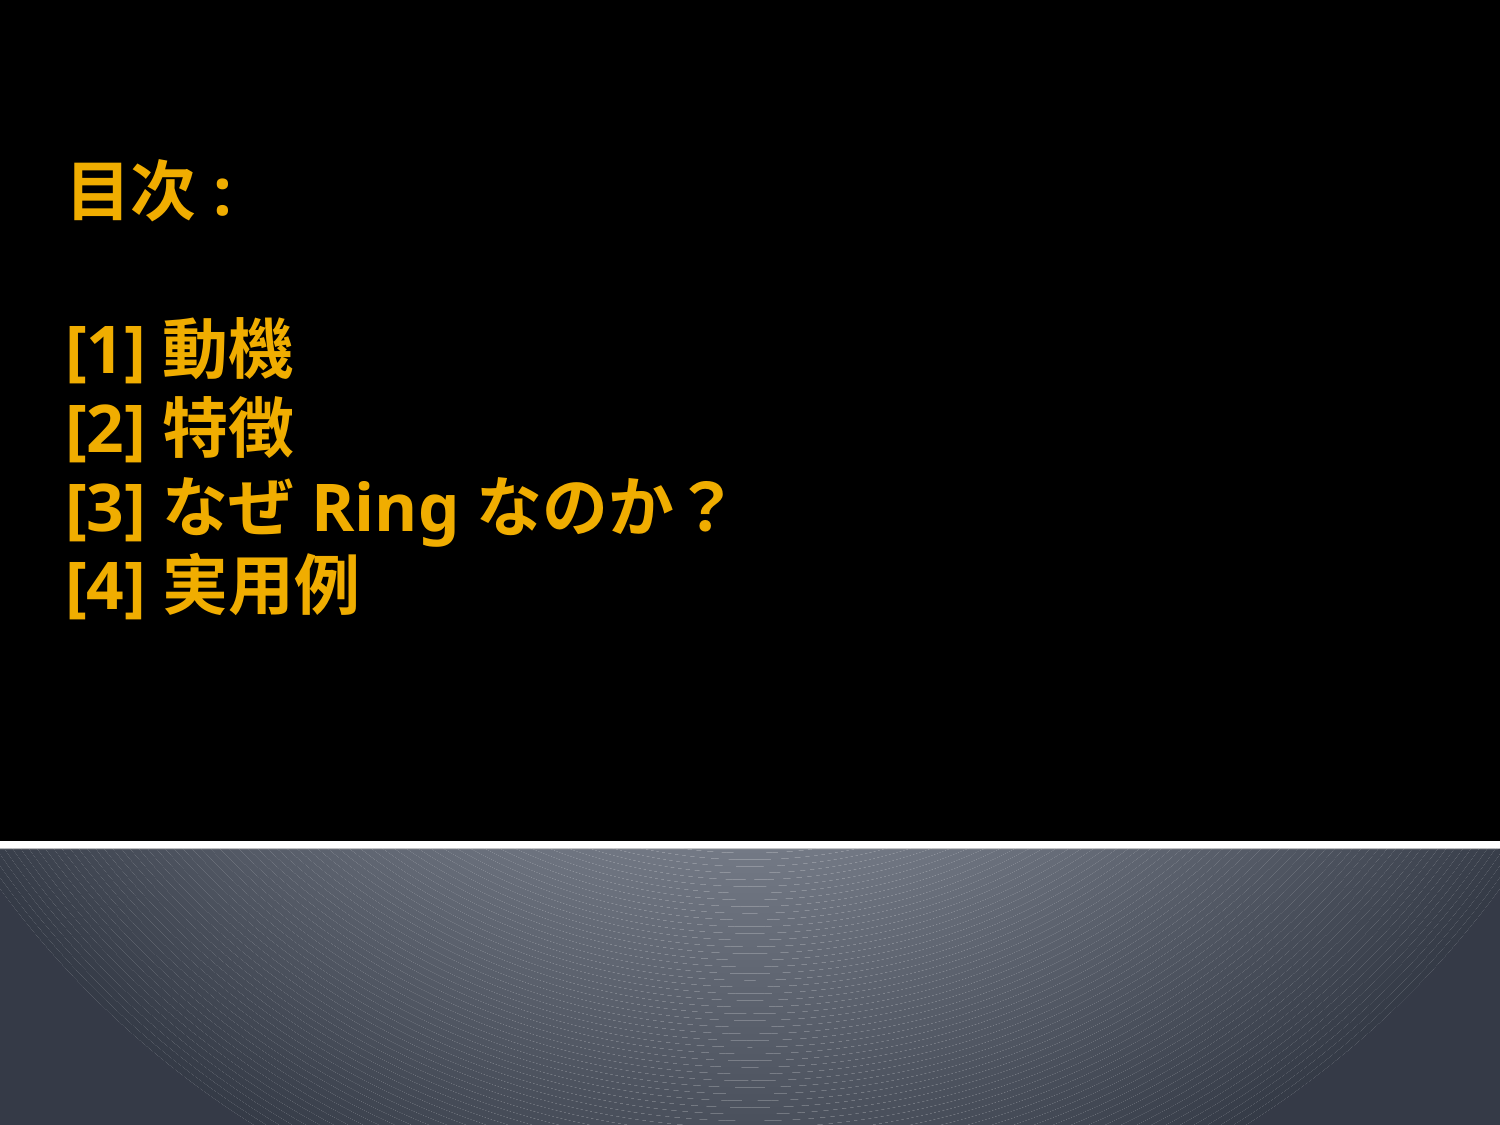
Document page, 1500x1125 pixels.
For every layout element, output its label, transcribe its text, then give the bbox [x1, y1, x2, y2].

title 目次 : [1] 動機 [2] 特徴 [3] なぜ Ring なのか？ [4] 実用例 [50, 149, 1400, 816]
